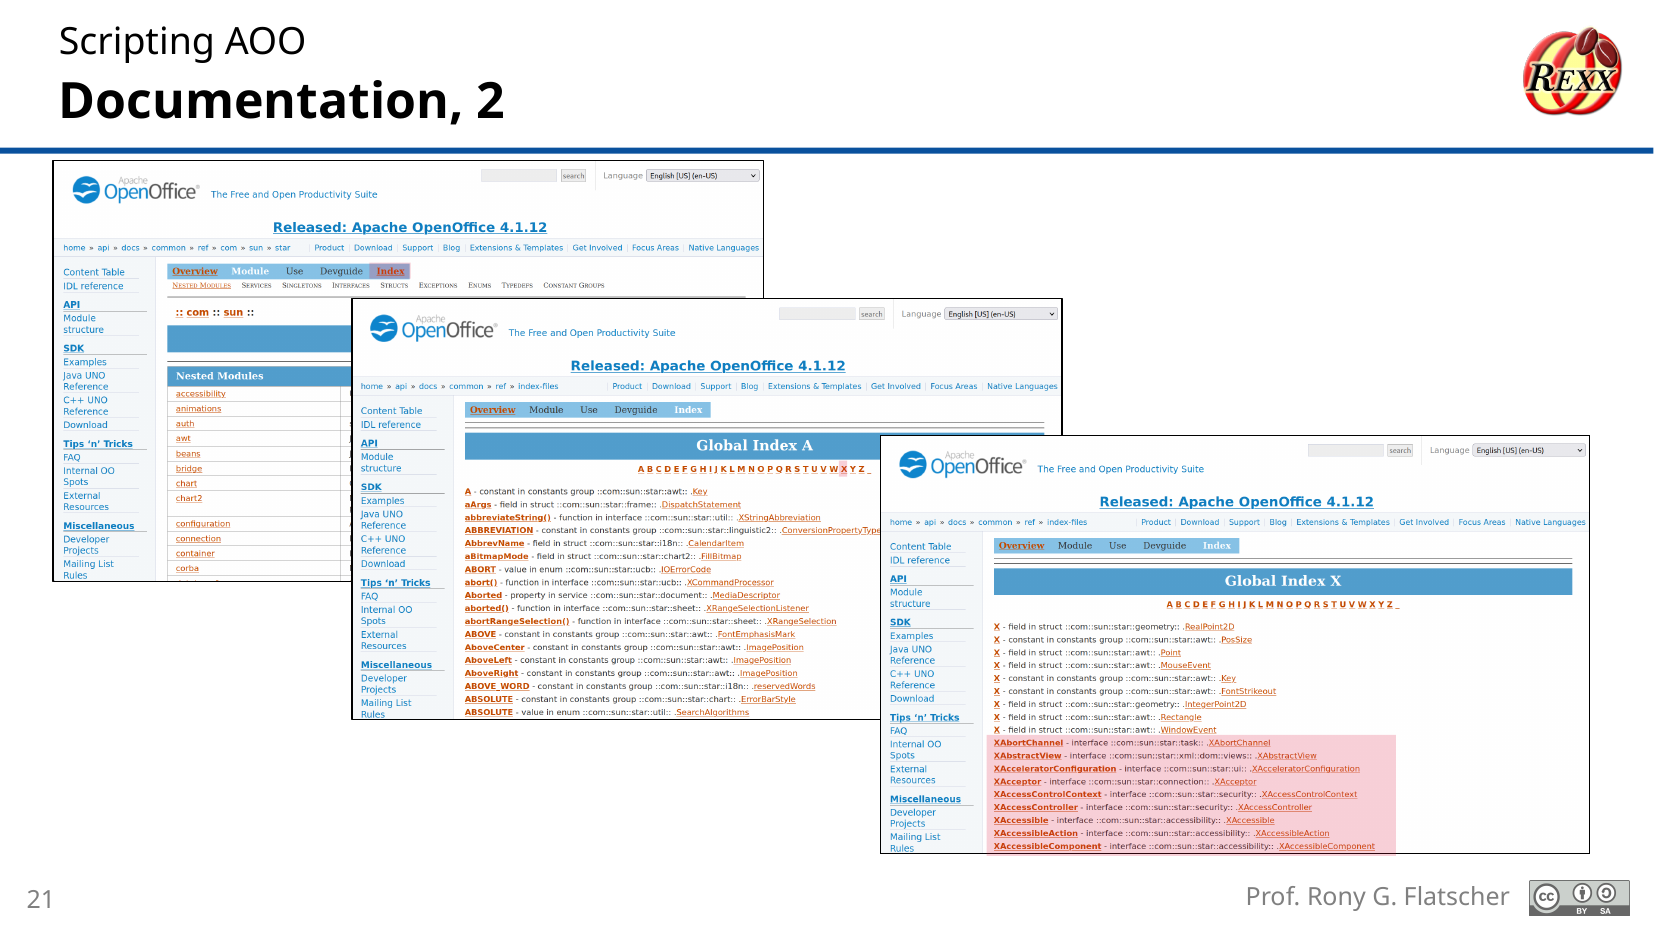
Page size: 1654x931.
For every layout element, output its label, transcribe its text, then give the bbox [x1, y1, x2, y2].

text_box [369, 262, 411, 279]
text_box [986, 734, 1396, 856]
picture [53, 161, 763, 581]
title Scripting AOO Documentation, 2 [0, 0, 1625, 148]
text_box [838, 460, 848, 477]
picture [352, 299, 1590, 854]
